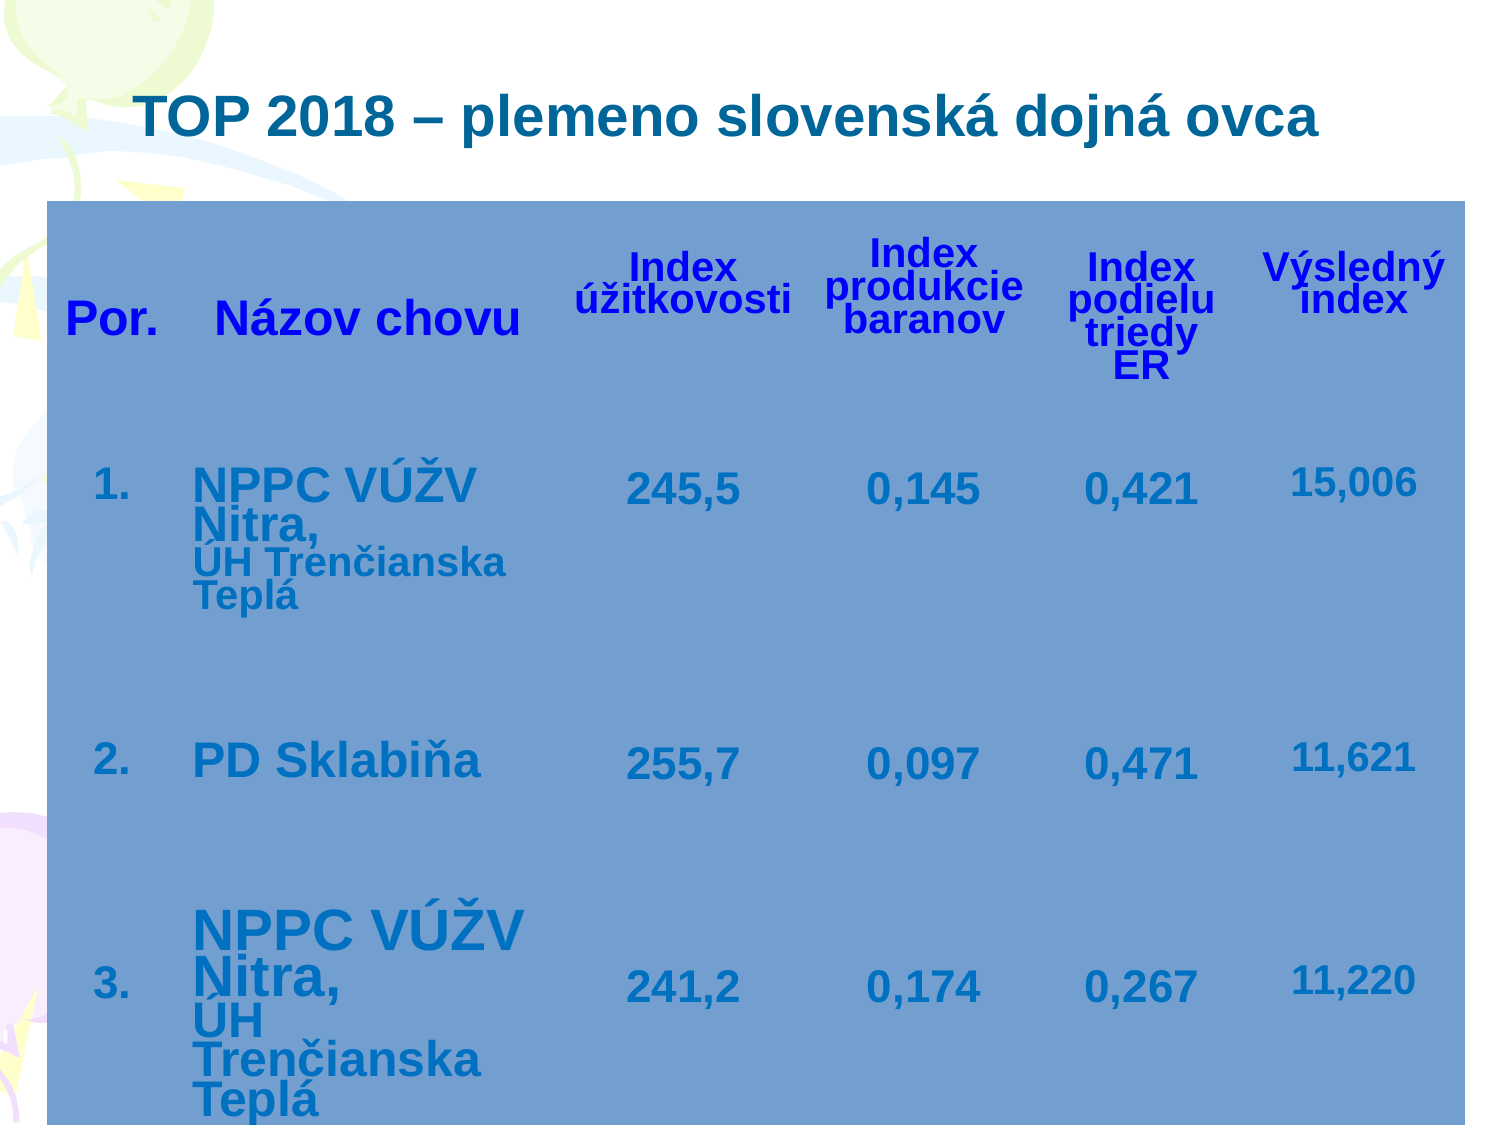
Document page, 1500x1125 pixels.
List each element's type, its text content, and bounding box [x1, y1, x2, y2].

table_header Index úžitkovosti [559, 201, 807, 408]
table_cell 11,220 [1243, 906, 1465, 1125]
table_cell 0,145 [807, 408, 1041, 683]
table_cell 3. [47, 906, 178, 1125]
table_cell 255,7 [559, 683, 807, 906]
table_cell 241,2 [559, 906, 807, 1125]
table_header Index produkcie baranov [807, 201, 1041, 408]
table_header Por. [47, 201, 178, 408]
table_cell 1. [47, 408, 178, 683]
table_cell 0,421 [1041, 408, 1243, 683]
table_header Index podielu triedy ER [1041, 201, 1243, 408]
table_cell NPPC VÚŽV Nitra, ÚH Trenčianska Teplá [178, 906, 559, 1125]
table_cell 2. [47, 683, 178, 906]
table_cell PD Sklabiňa [178, 683, 559, 906]
table_cell 0,471 [1041, 683, 1243, 906]
table_cell 15,006 [1243, 408, 1465, 683]
table_cell 0,097 [807, 683, 1041, 906]
table_cell 0,174 [807, 906, 1041, 1125]
table_cell 0,267 [1041, 906, 1243, 1125]
table_header Názov chovu [178, 201, 559, 408]
table_header Výsledný index [1243, 201, 1465, 408]
text_box TOP 2018 – plemeno slovenská dojná ovca [117, 70, 1335, 156]
table_cell NPPC VÚŽV Nitra, ÚH Trenčianska Teplá [178, 408, 559, 683]
table_cell 11,621 [1243, 683, 1465, 906]
table_cell 245,5 [559, 408, 807, 683]
